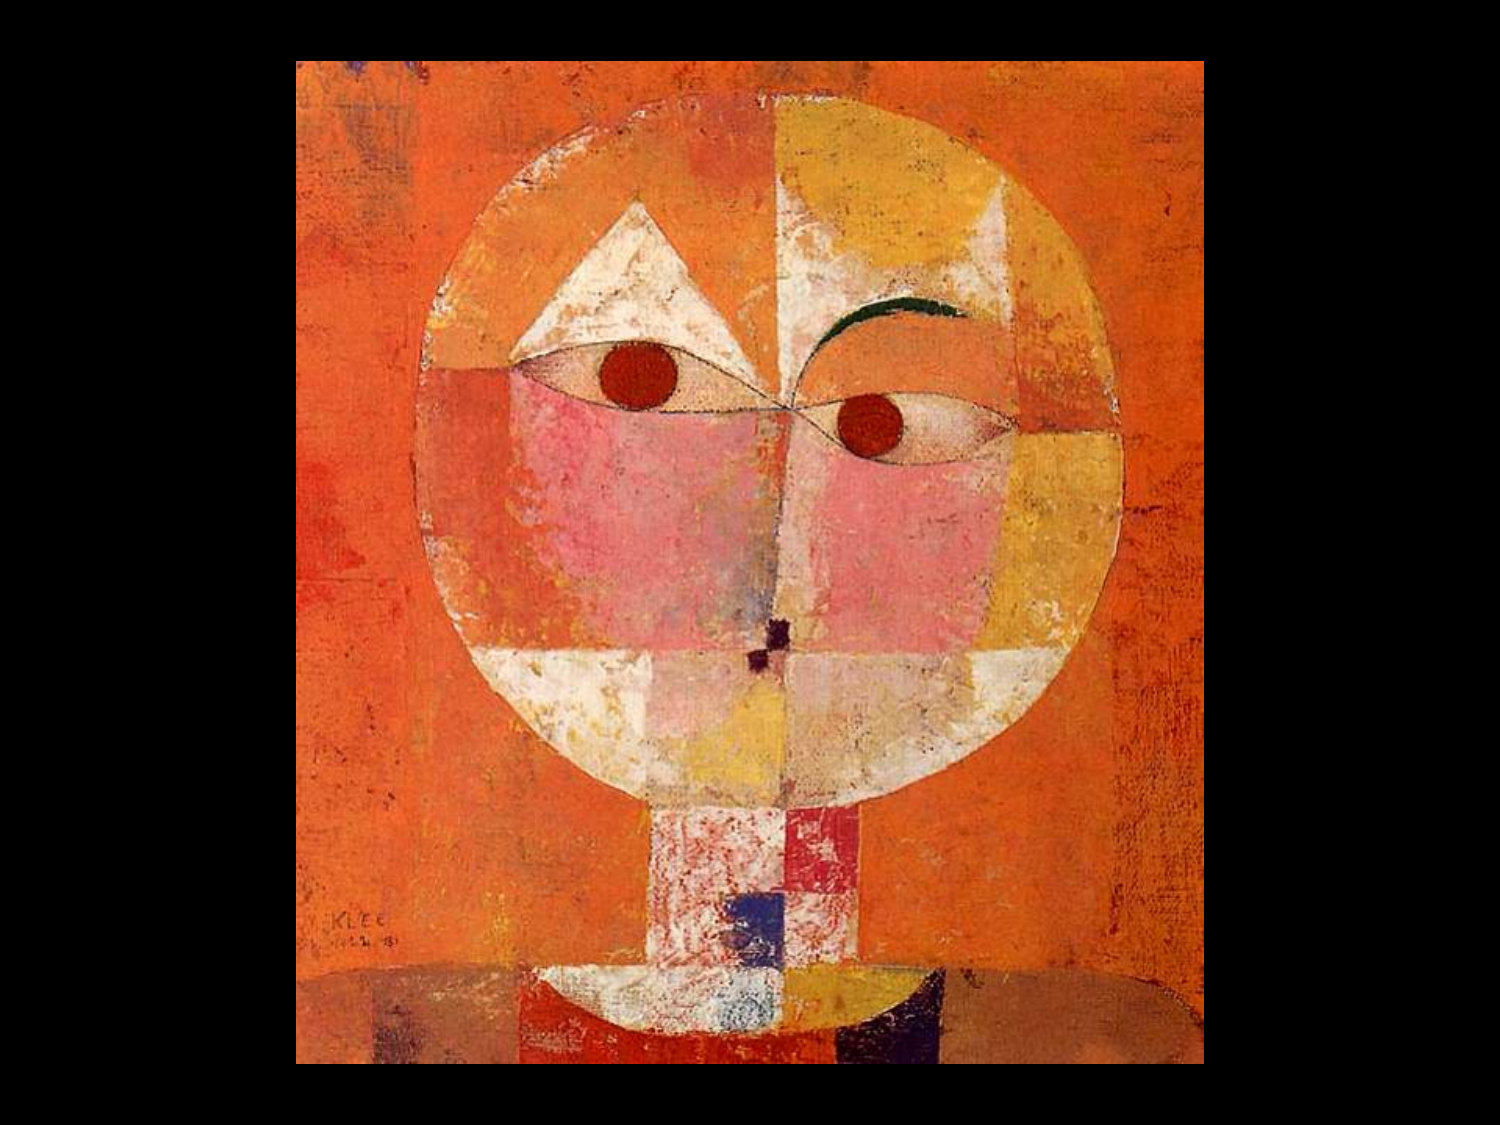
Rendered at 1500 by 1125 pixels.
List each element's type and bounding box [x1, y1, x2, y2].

picture [296, 61, 1204, 1064]
